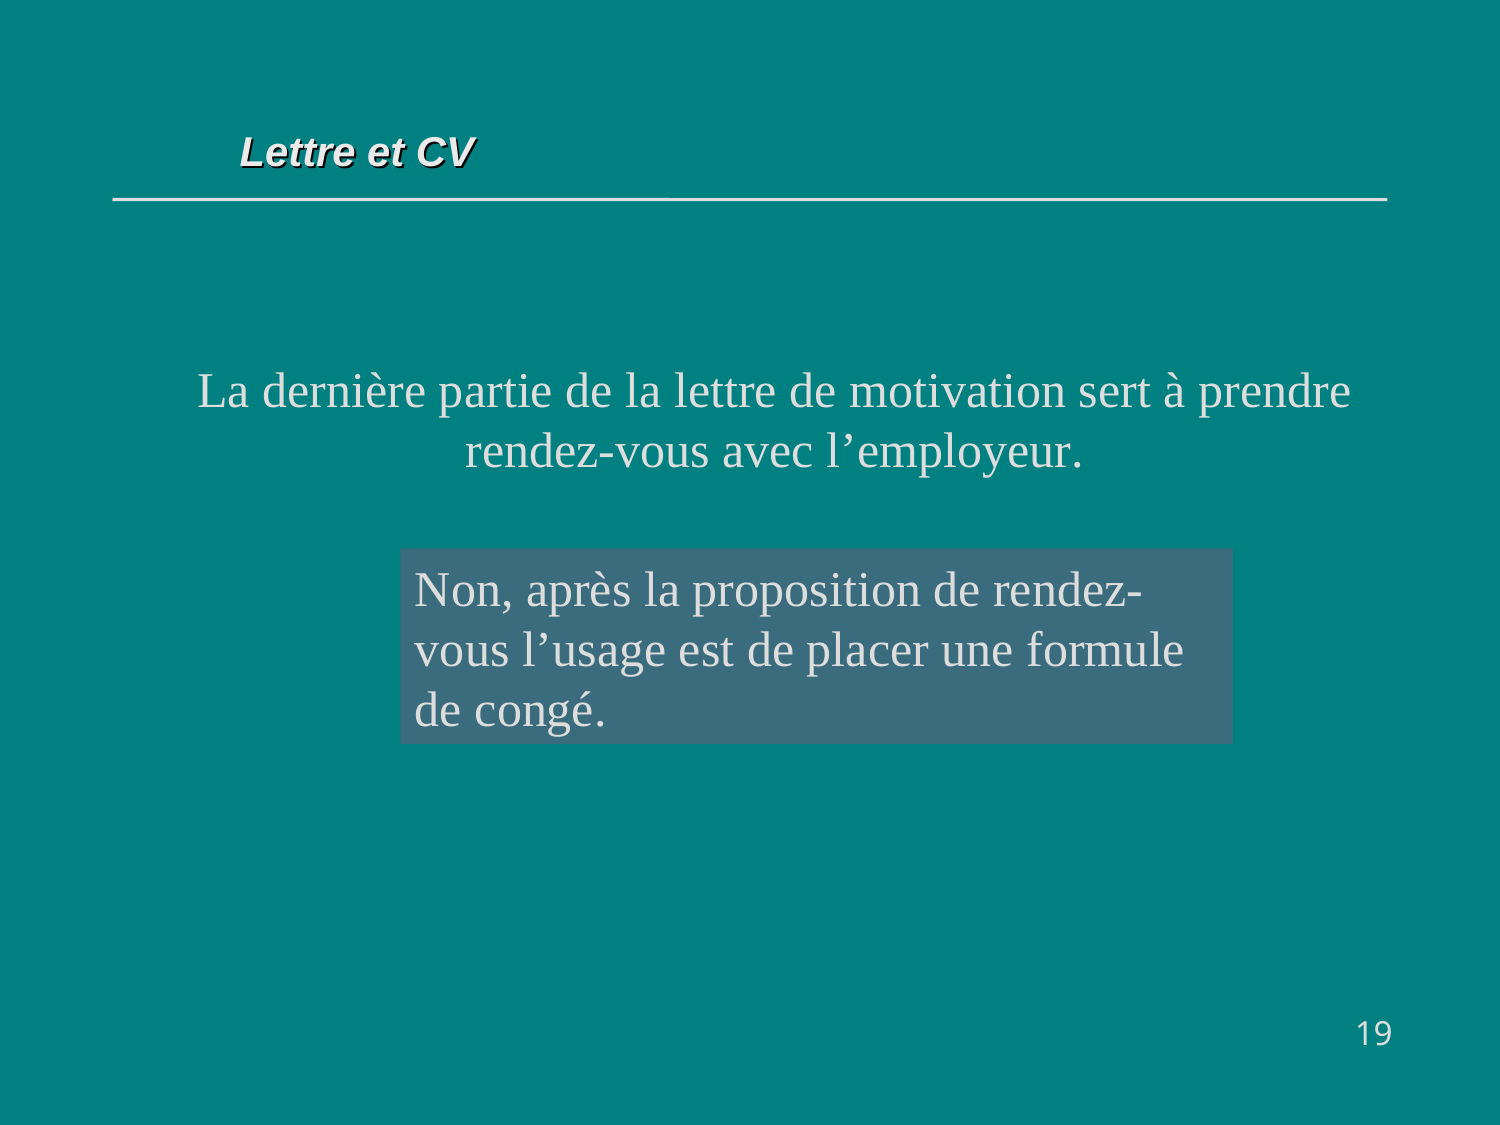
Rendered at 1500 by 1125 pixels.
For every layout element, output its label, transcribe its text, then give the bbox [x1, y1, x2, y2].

text_box La dernière partie de la lettre de motivation sert à prendre rendez-vous avec l’employeur. V/F [174, 349, 1376, 606]
text_box Lettre et CV [224, 116, 490, 183]
text_box Non, après la proposition de rendez-vous l’usage est de placer une formule de congé. [400, 548, 1233, 744]
